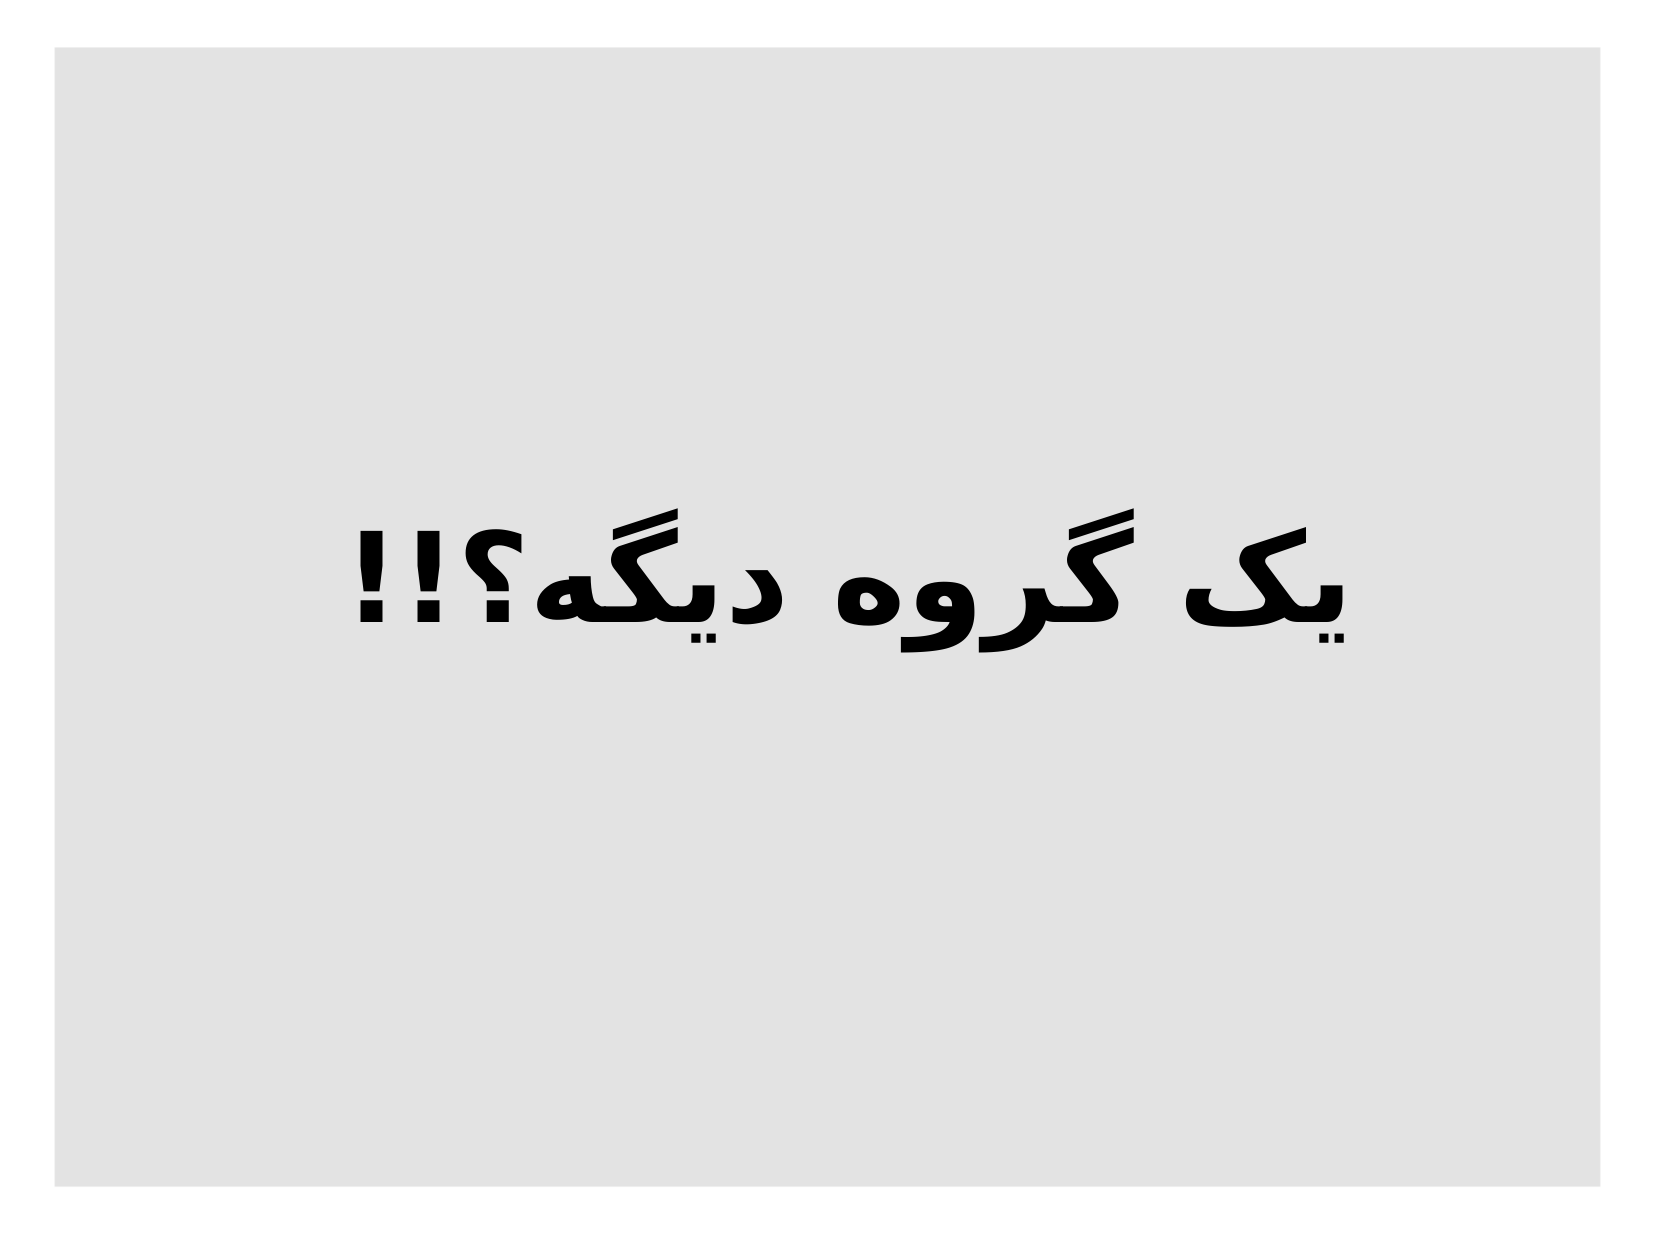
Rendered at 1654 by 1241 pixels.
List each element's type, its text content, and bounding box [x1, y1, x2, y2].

picture [0, 0, 1654, 1241]
subtitle یک گروه دیگه؟!! [82, 49, 1571, 1109]
